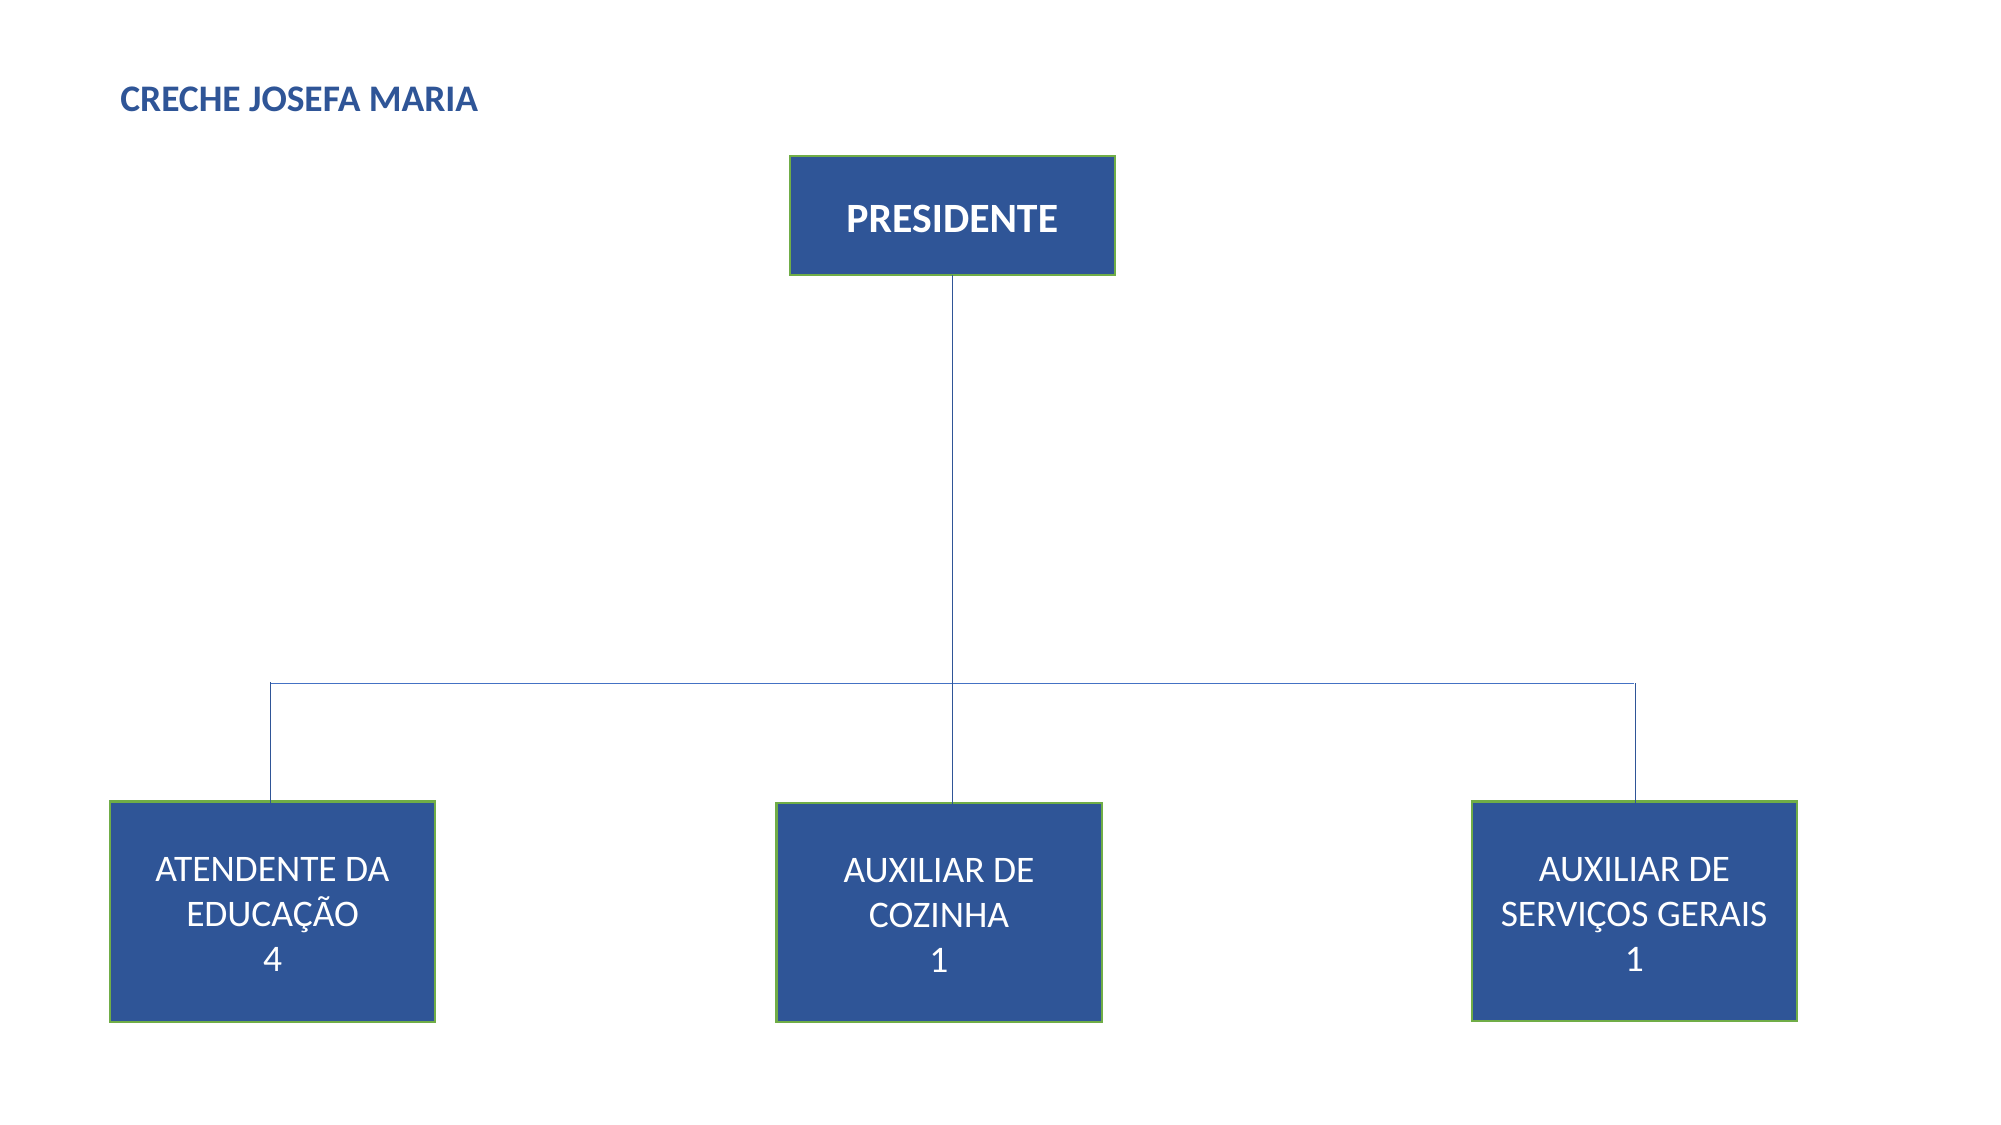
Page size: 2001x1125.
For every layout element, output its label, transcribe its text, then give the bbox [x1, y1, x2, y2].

text_box PRESIDENTE [790, 156, 1115, 275]
text_box CRECHE JOSEFA MARIA [101, 66, 497, 127]
text_box AUXILIAR DE COZINHA 1 [777, 803, 1102, 1022]
text_box AUXILIAR DE SERVIÇOS GERAIS 1 [1472, 801, 1797, 1021]
text_box ATENDENTE DA EDUCAÇÃO 4 [110, 801, 435, 1022]
